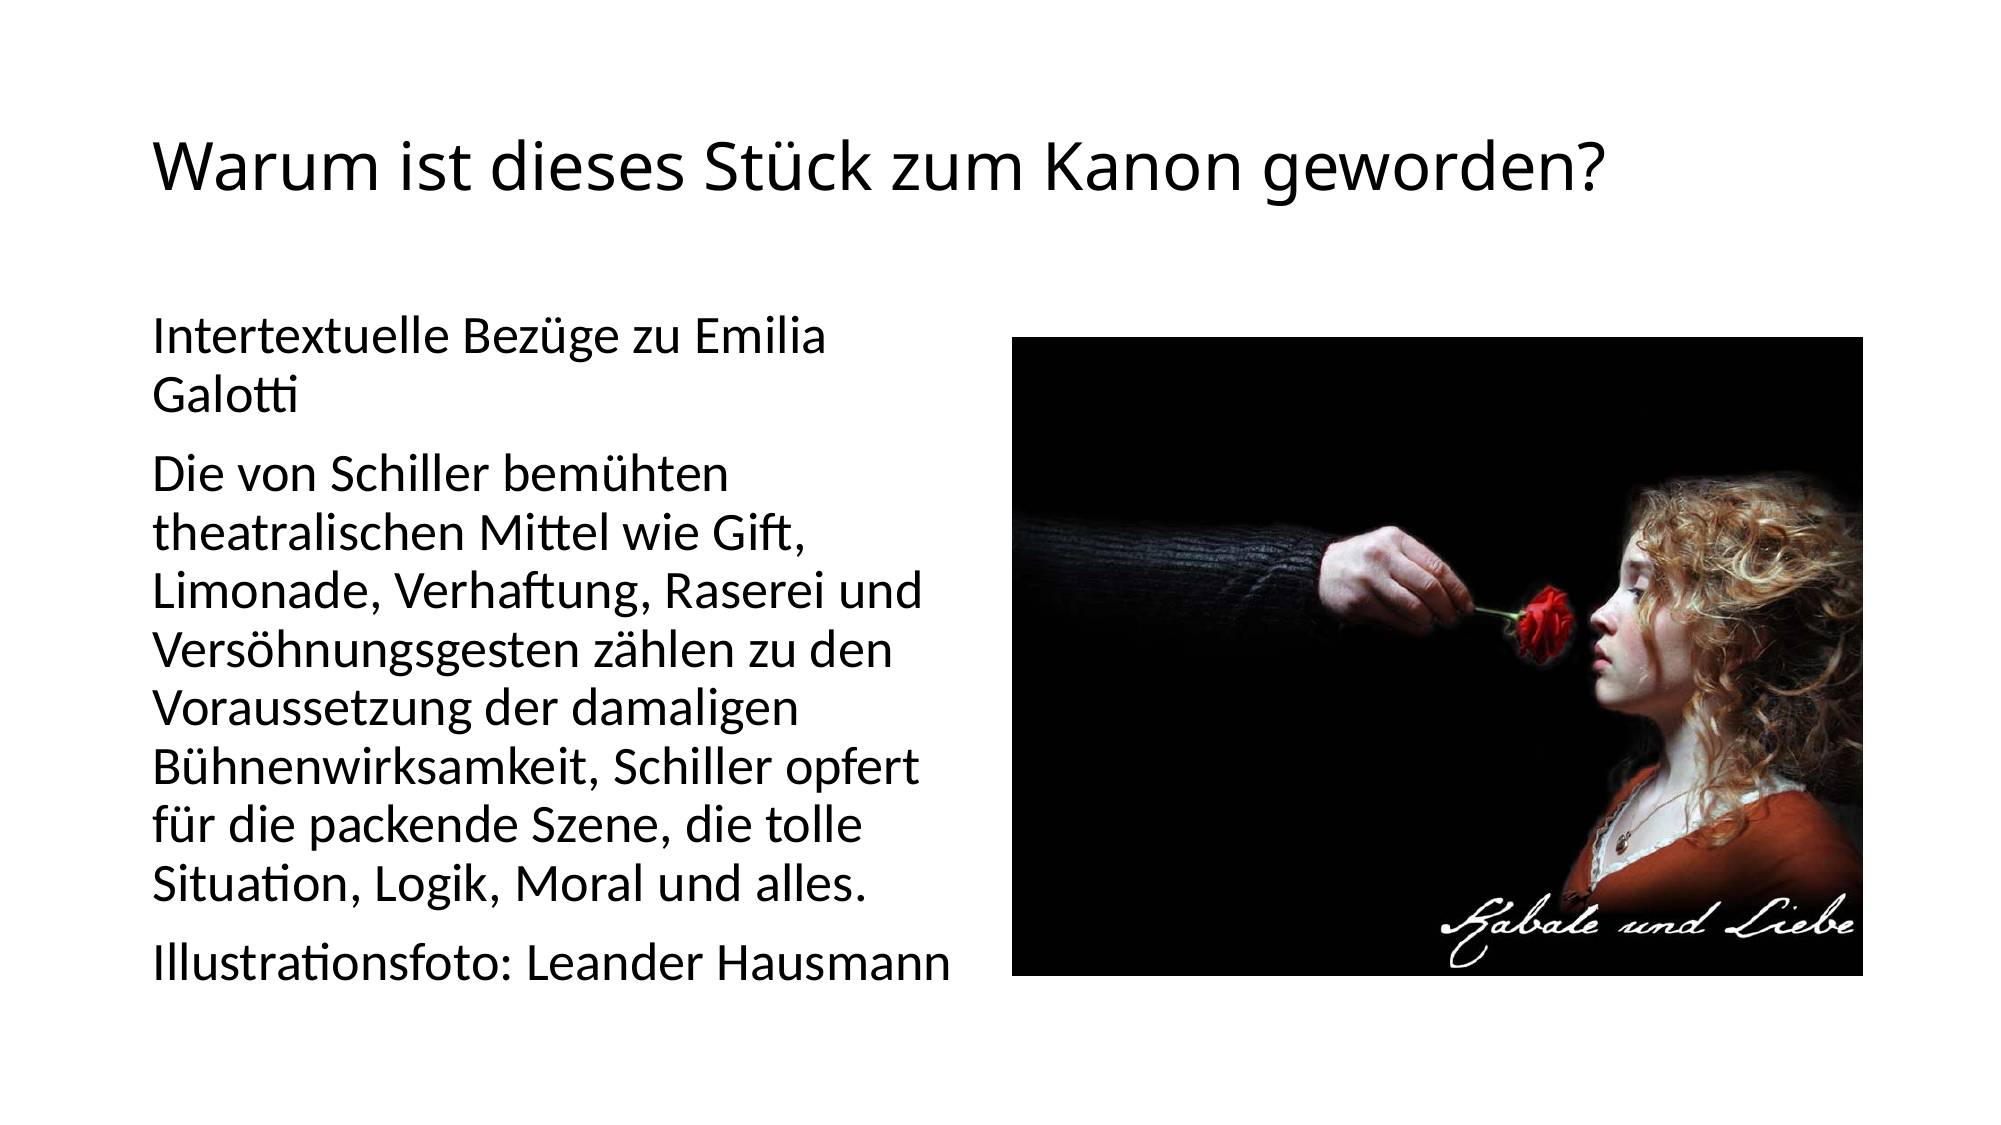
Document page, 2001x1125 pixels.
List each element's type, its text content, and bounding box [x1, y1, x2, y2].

picture [1012, 337, 1863, 976]
list Intertextuelle Bezüge zu Emilia Galotti Die von Schiller bemühten theatralischen Mittel wie Gift, Limonade, Verhaftung, Raserei und Versöhnungsgesten zählen zu den Voraussetzung der damaligen Bühnenwirksamkeit, Schiller opfert für die packende Szene, die tolle Situation, Logik, Moral und alles. Illustrationsfoto: Leander Hausmann [137, 299, 988, 1014]
title Warum ist dieses Stück zum Kanon geworden? [137, 59, 1863, 278]
